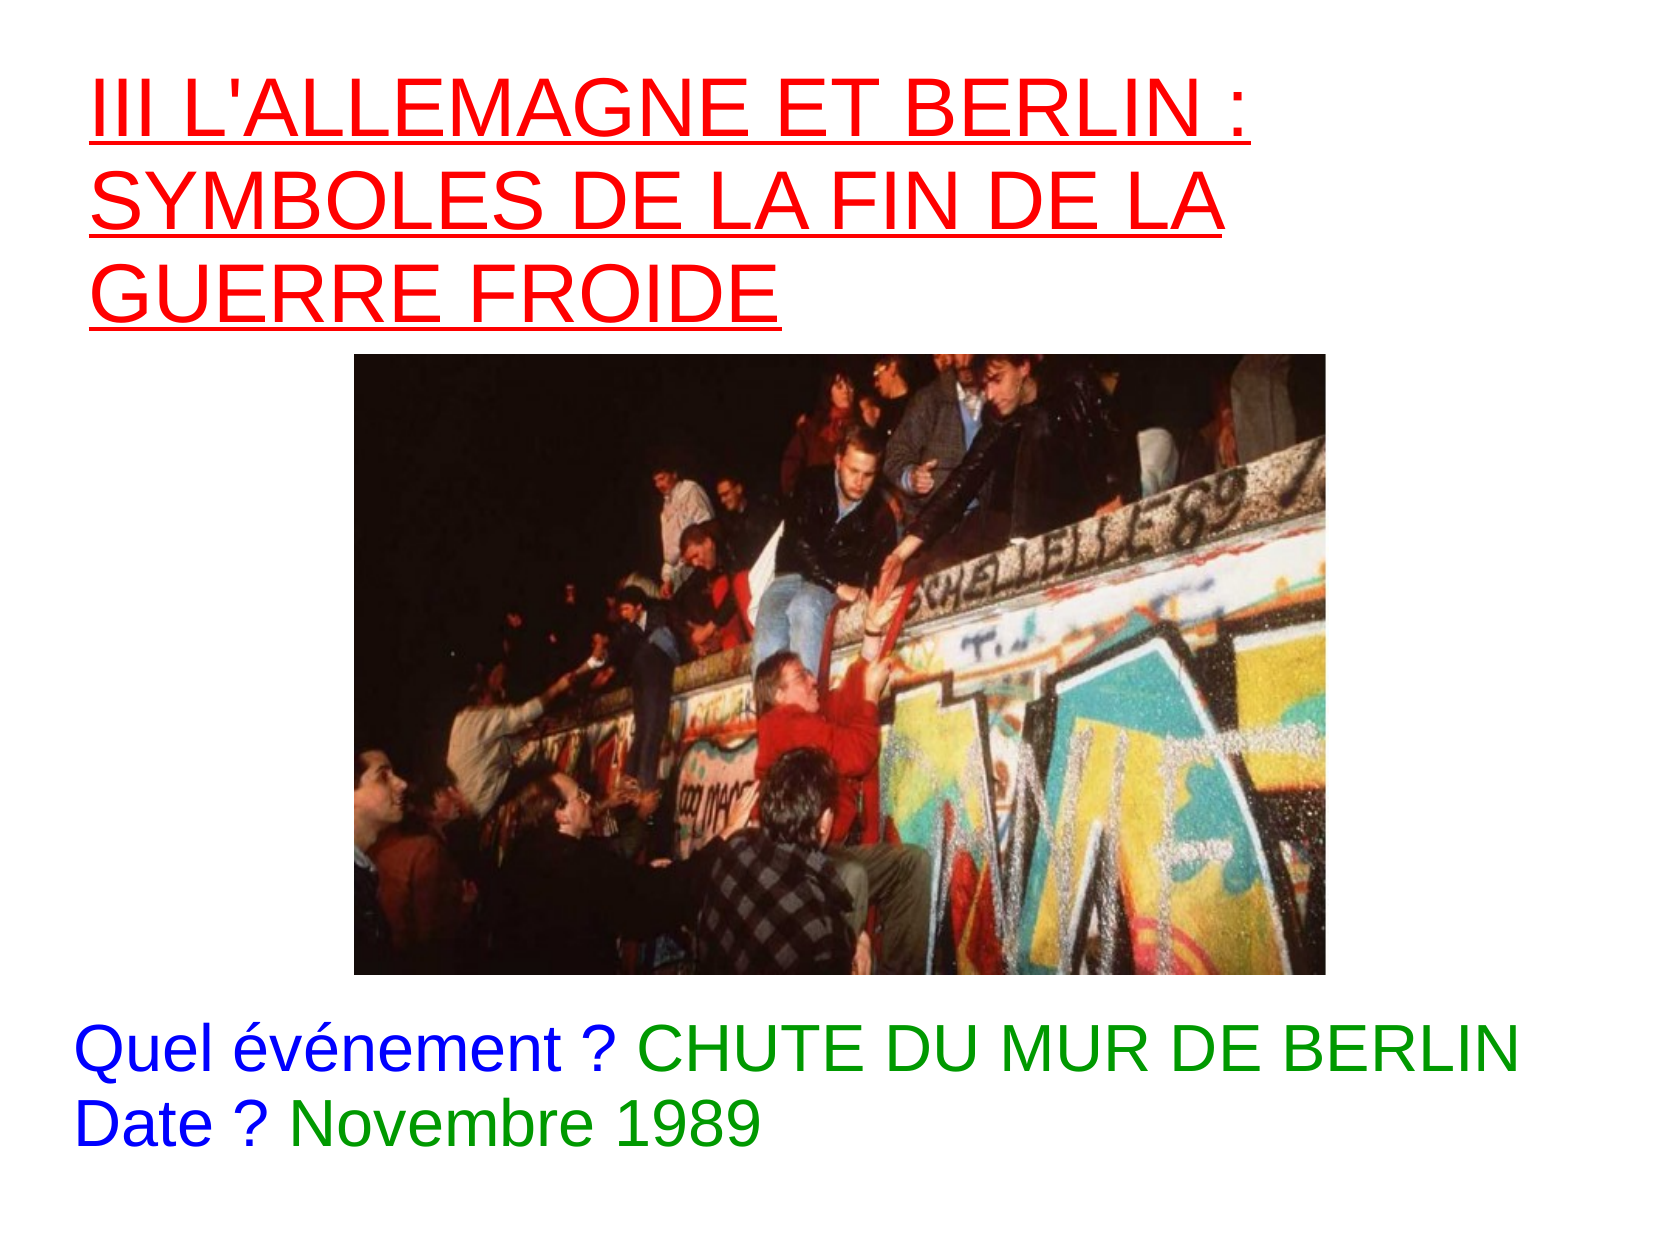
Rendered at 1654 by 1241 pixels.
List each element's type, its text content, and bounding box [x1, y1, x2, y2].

text_box Quel événement ? CHUTE DU MUR DE BERLIN Date ? Novembre 1989 [59, 1003, 1595, 1241]
title III L'ALLEMAGNE ET BERLIN : SYMBOLES DE LA FIN DE LA GUERRE FROIDE [88, 60, 1577, 341]
picture [354, 354, 1329, 975]
